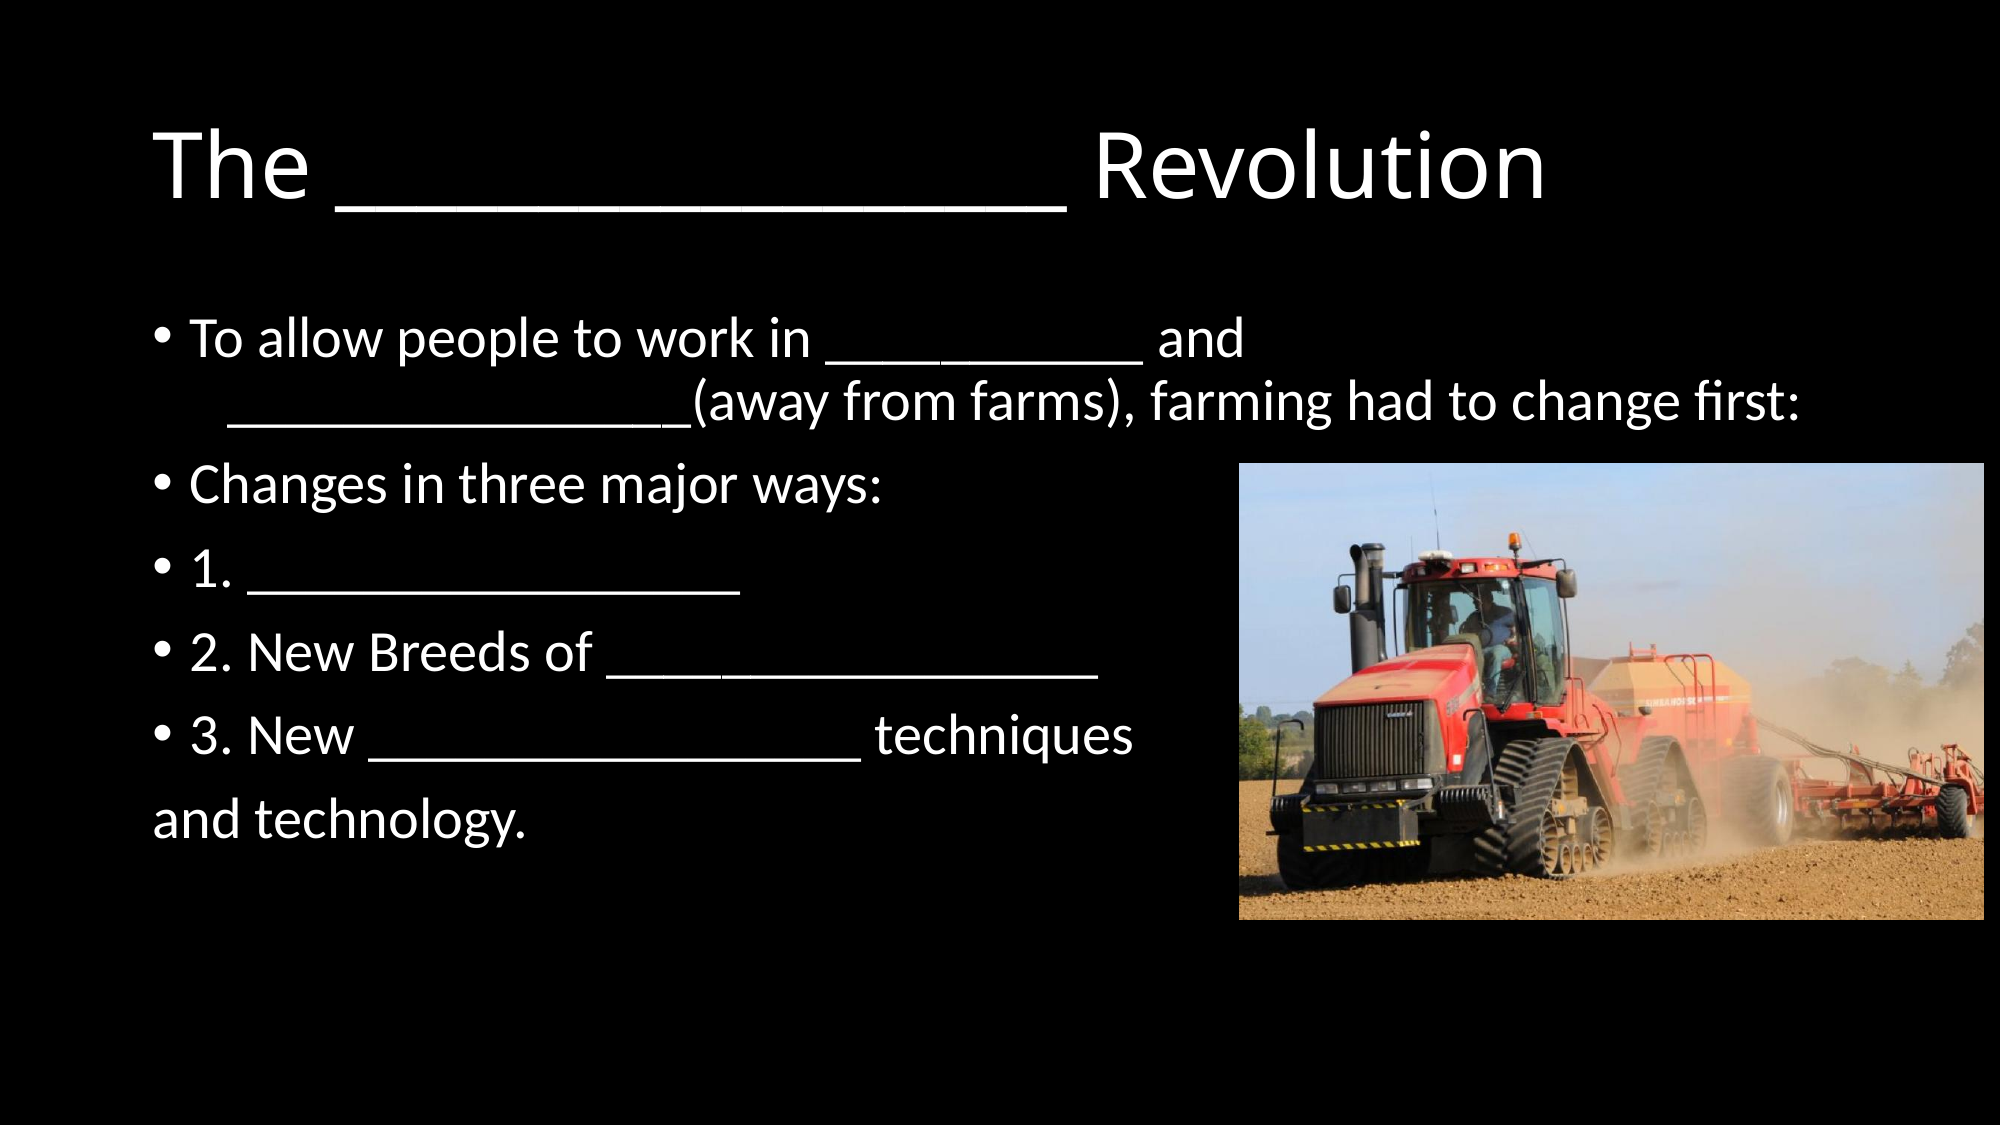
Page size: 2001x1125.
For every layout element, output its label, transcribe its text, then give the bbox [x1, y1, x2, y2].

list To allow people to work in ___________ and ________________(away from farms), farming had to change first: Changes in three major ways: 1. _________________ 2. New Breeds of _________________ 3. New _________________ techniques and technology. [137, 299, 1863, 1014]
title The __________________ Revolution [137, 59, 1863, 278]
picture [1239, 463, 1984, 920]
